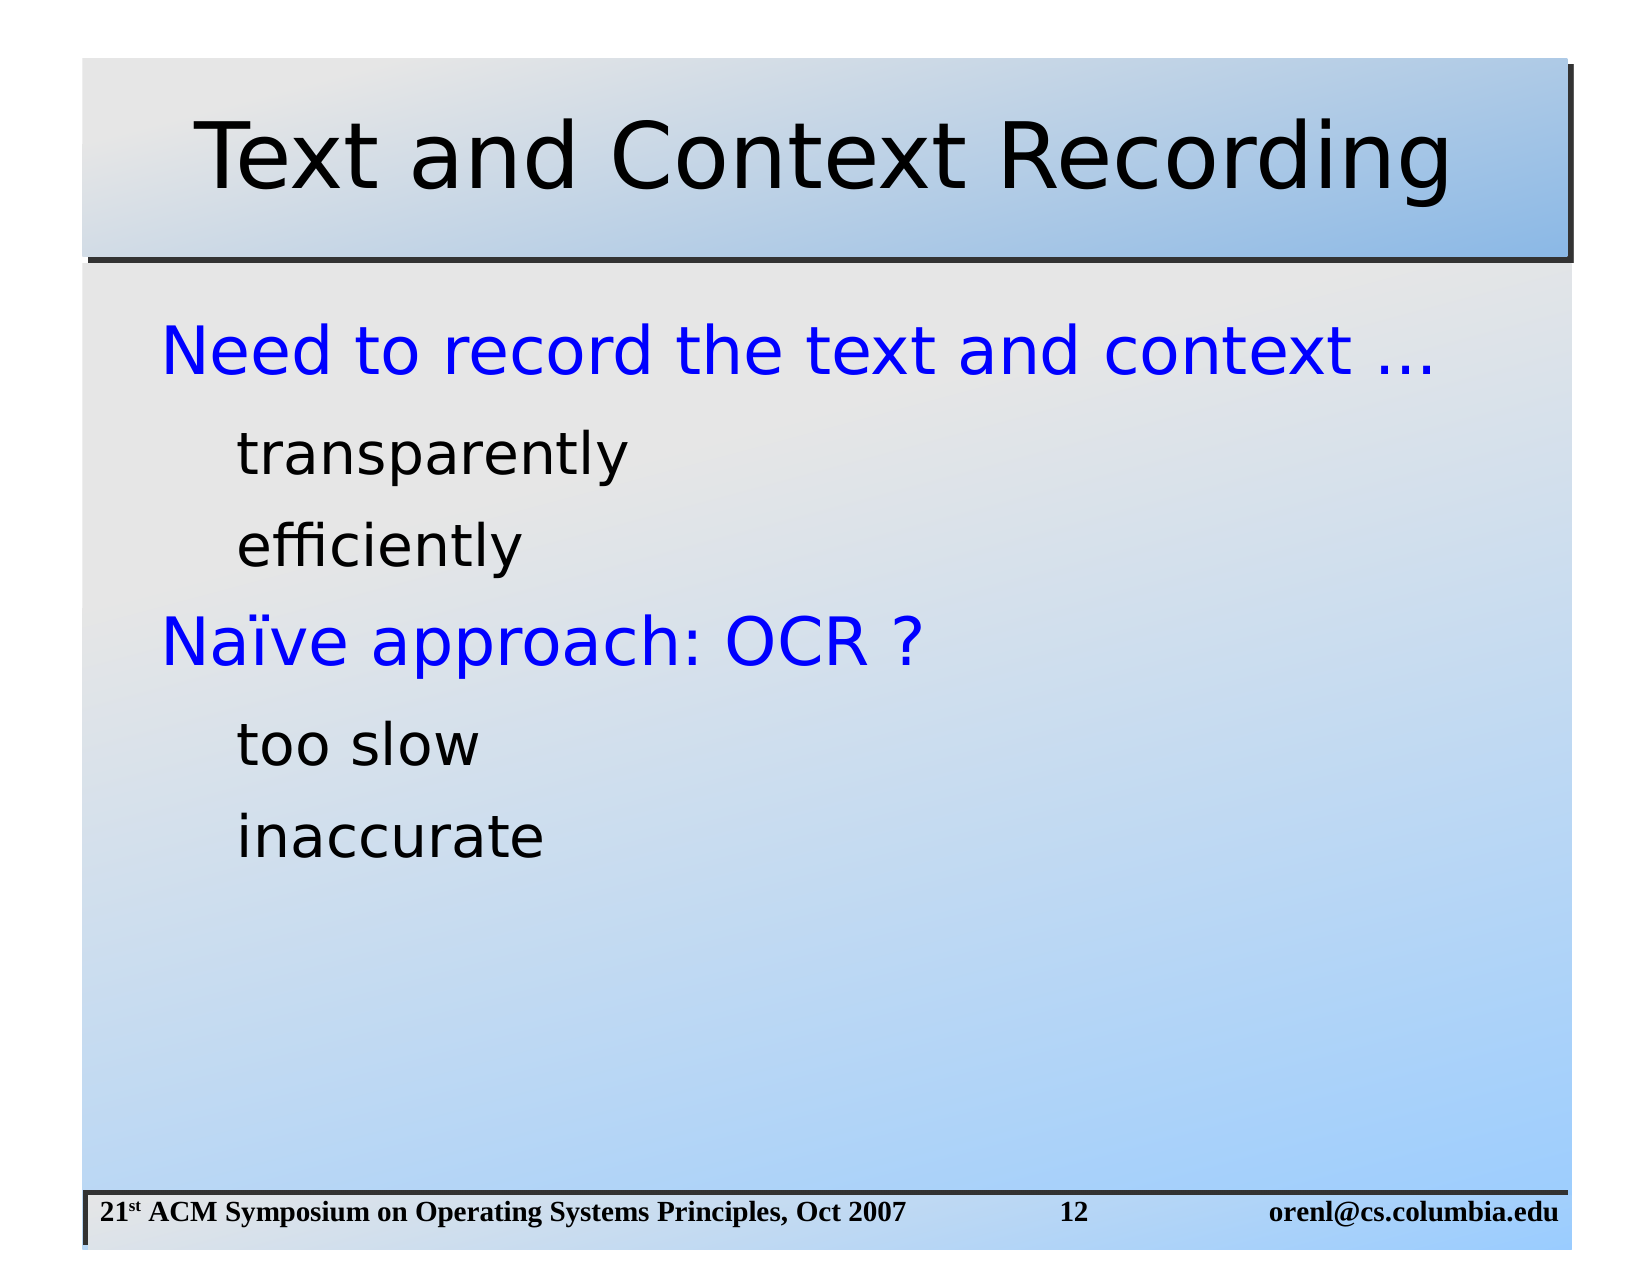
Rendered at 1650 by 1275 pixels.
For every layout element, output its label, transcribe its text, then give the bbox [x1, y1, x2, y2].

list Need to record the text and context ... transparently efficiently Naïve approach: OCR ? too slow inaccurate [82, 298, 1568, 1140]
title Text and Context Recording [82, 58, 1568, 257]
